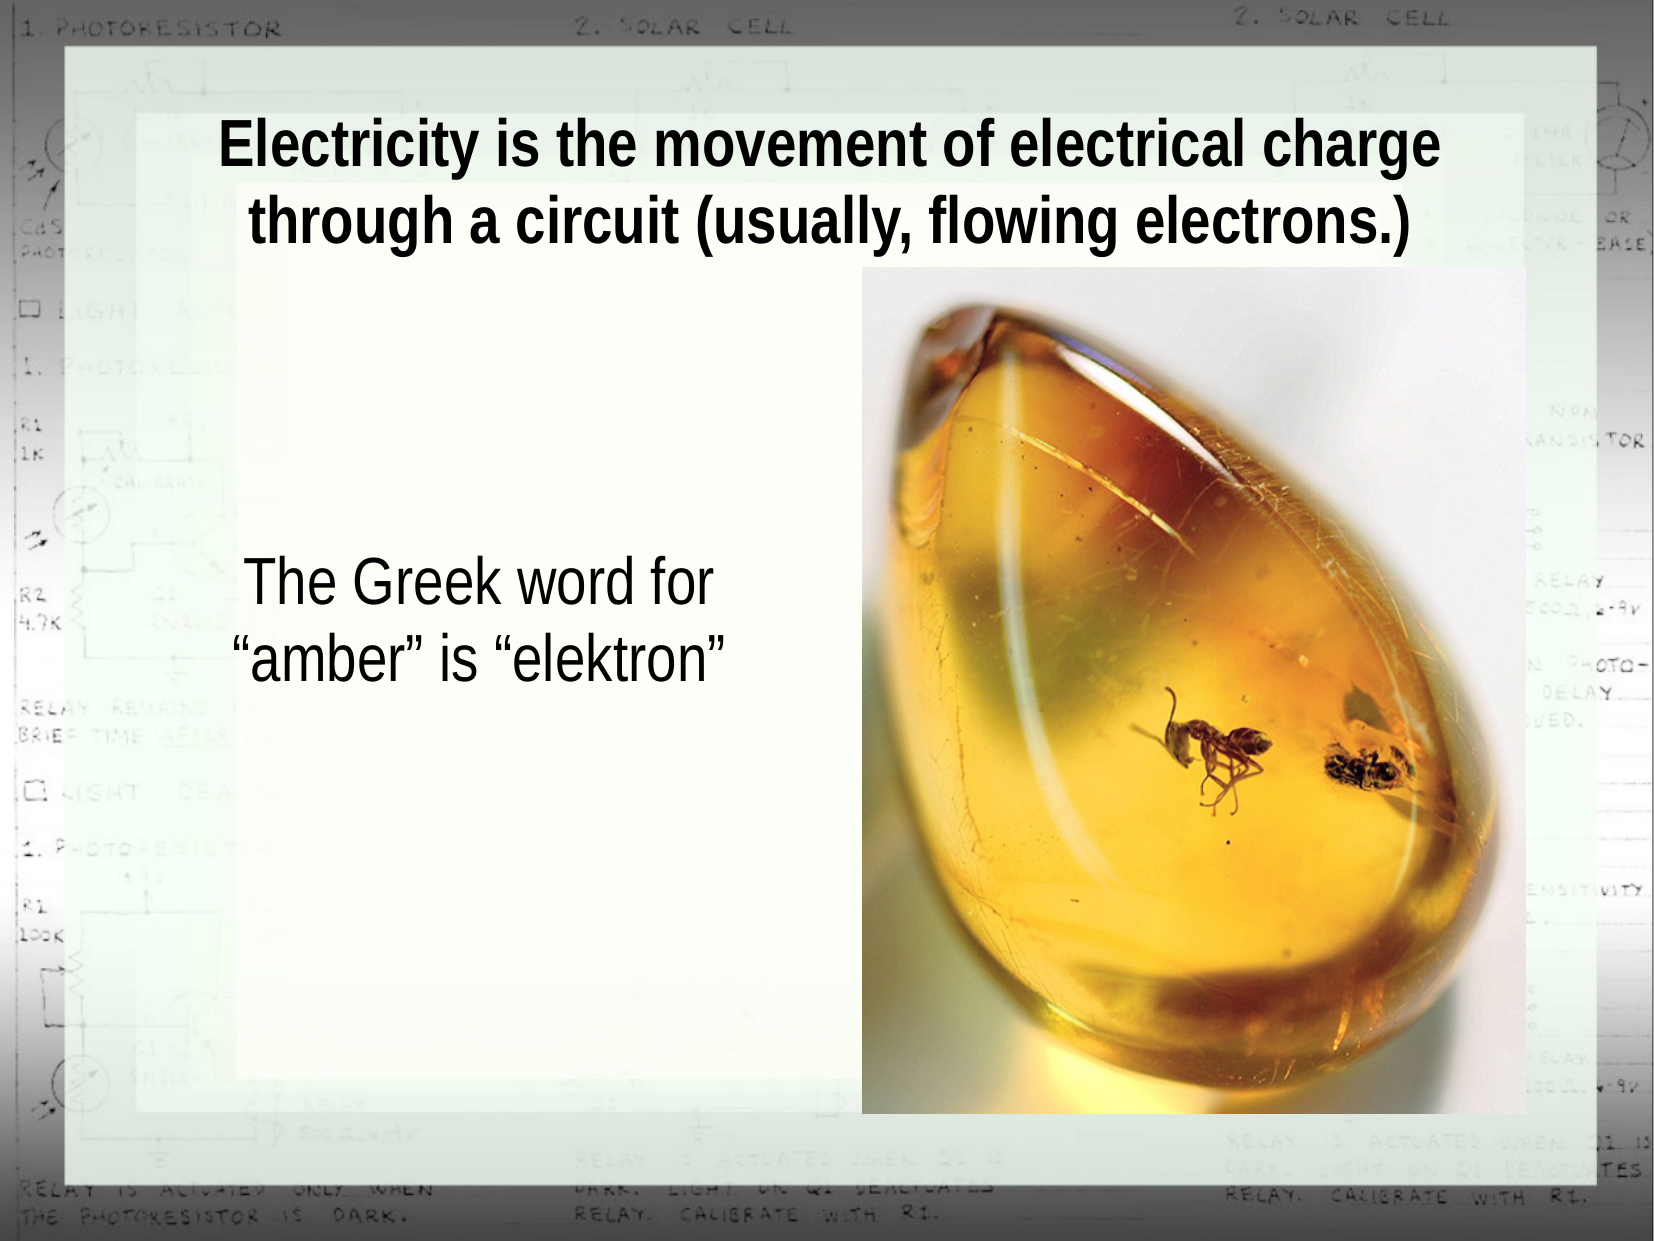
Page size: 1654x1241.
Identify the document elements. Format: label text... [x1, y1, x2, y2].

title The Greek word for “amber” is “elektron” [171, 525, 788, 713]
picture [0, 0, 1654, 1241]
title Electricity is the movement of electrical charge through a circuit (usually, flowing electrons.) [193, 103, 1469, 258]
